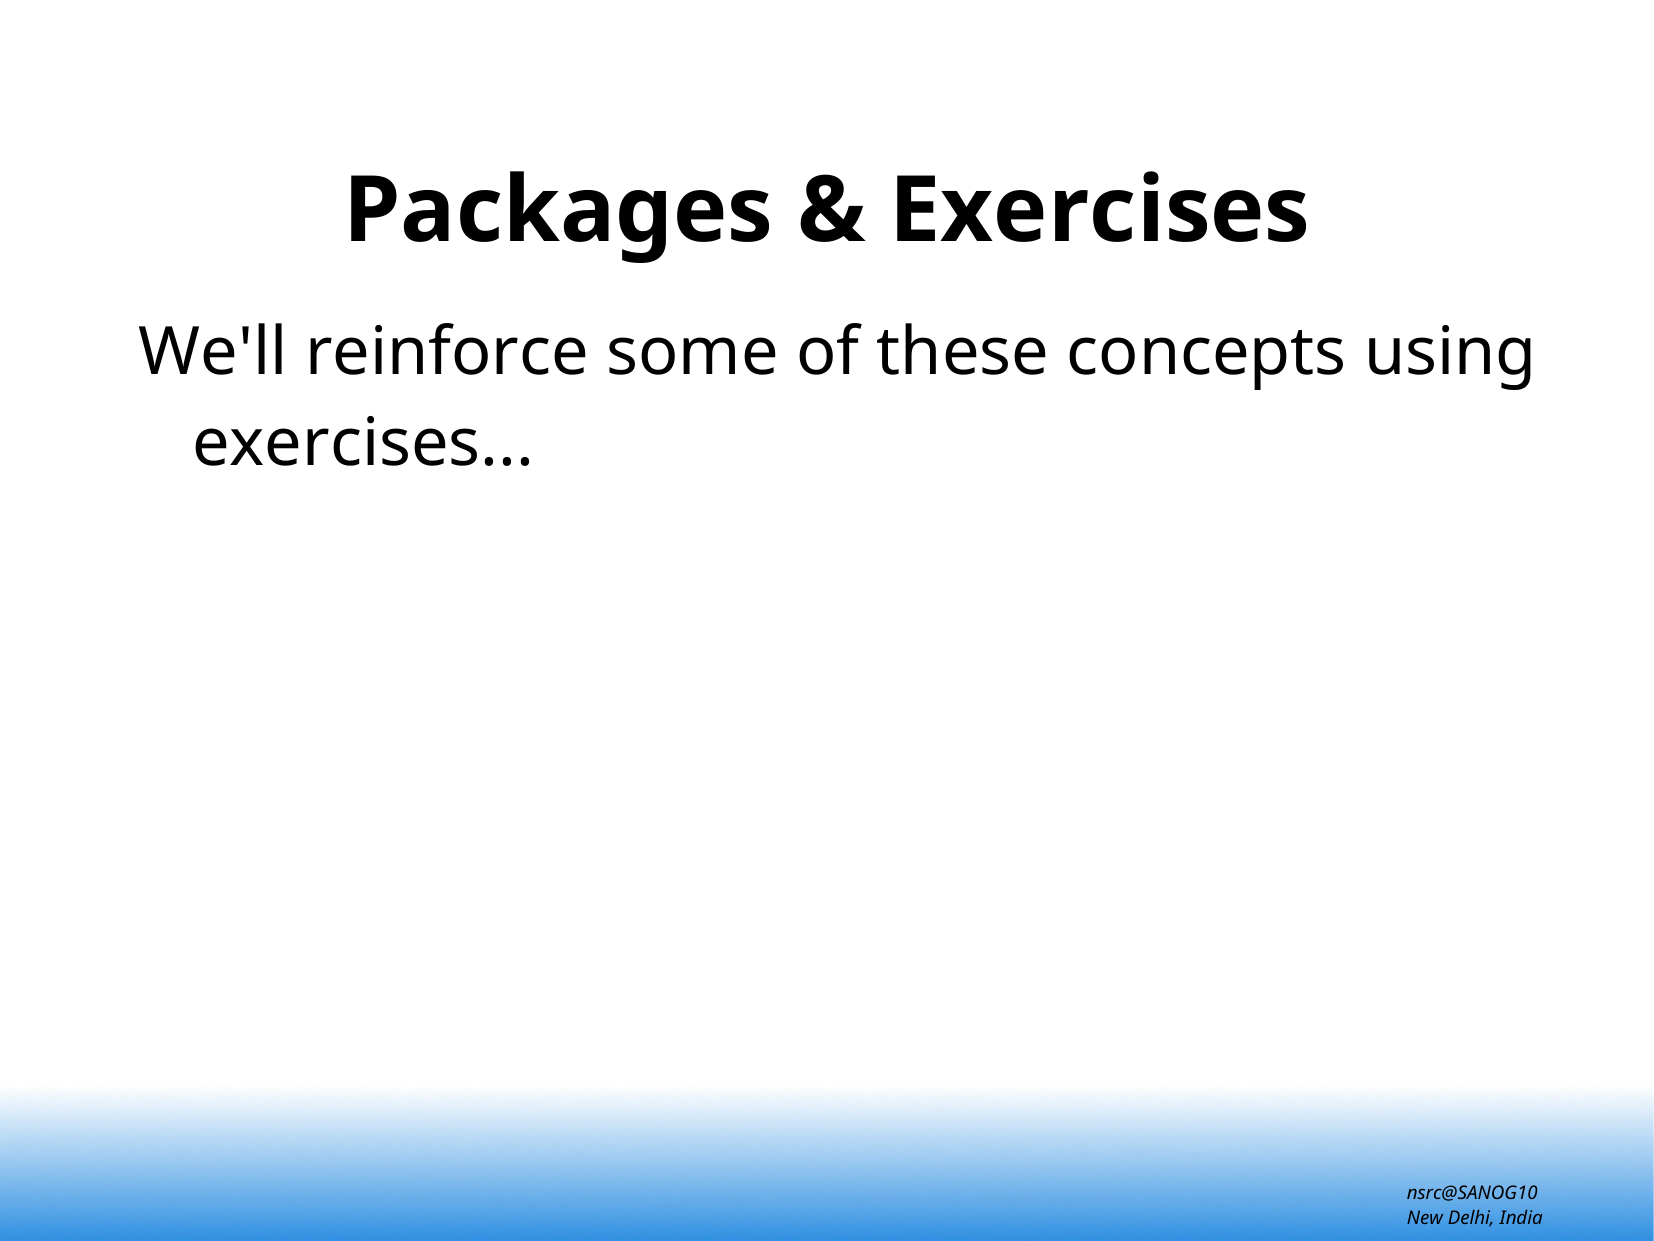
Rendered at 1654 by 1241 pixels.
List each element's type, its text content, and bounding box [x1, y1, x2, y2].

picture [0, 1083, 1654, 1241]
list We'll reinforce some of these concepts using exercises... [121, 303, 1573, 1066]
title Packages & Exercises [121, 102, 1534, 303]
